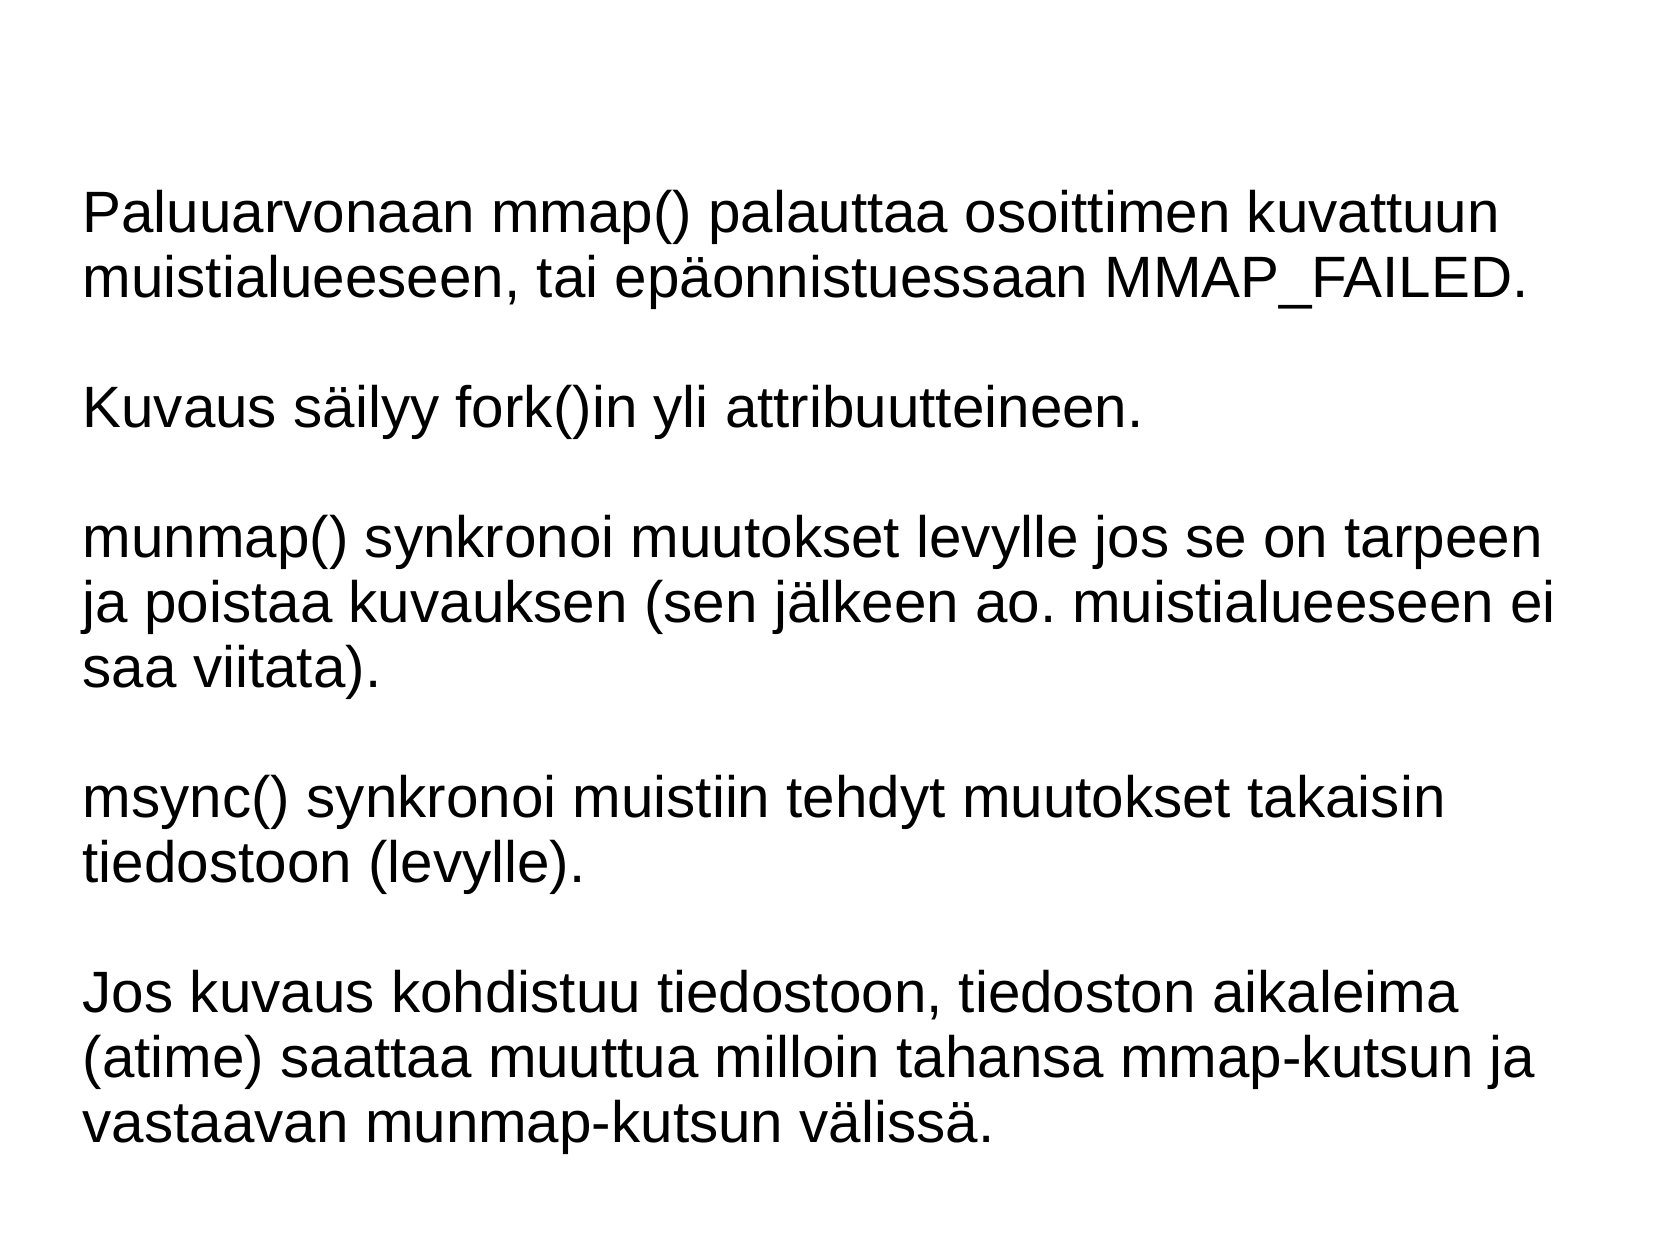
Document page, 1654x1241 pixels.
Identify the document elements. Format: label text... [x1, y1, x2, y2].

text_box Paluuarvonaan mmap() palauttaa osoittimen kuvattuun muistialueeseen, tai epäonnistuessaan MMAP_FAILED. Kuvaus säilyy fork()in yli attribuutteineen. munmap() synkronoi muutokset levylle jos se on tarpeen ja poistaa kuvauksen (sen jälkeen ao. muistialueeseen ei saa viitata). msync() synkronoi muistiin tehdyt muutokset takaisin tiedostoon (levylle). Jos kuvaus kohdistuu tiedostoon, tiedoston aikaleima (atime) saattaa muuttua milloin tahansa mmap-kutsun ja vastaavan munmap-kutsun välissä. [82, 179, 1571, 1220]
